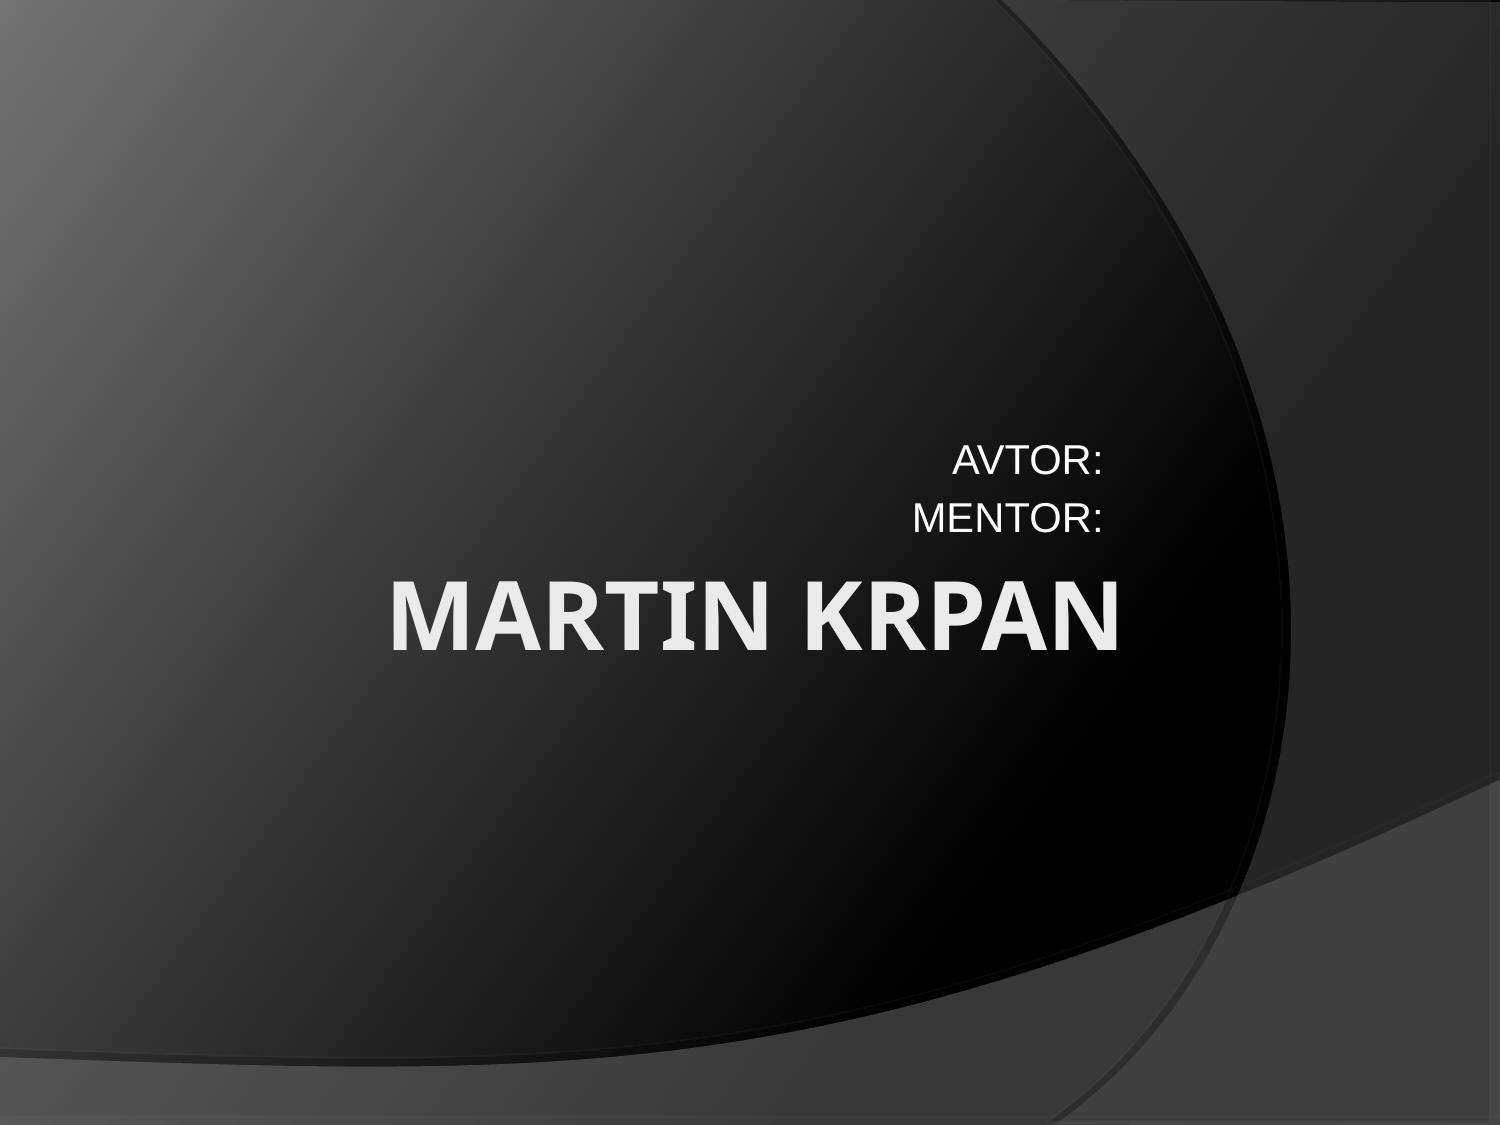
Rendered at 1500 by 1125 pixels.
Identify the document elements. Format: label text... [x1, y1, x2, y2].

subtitle AVTOR: MENTOR: [71, 253, 1135, 541]
title Martin Krpan [70, 547, 1134, 925]
